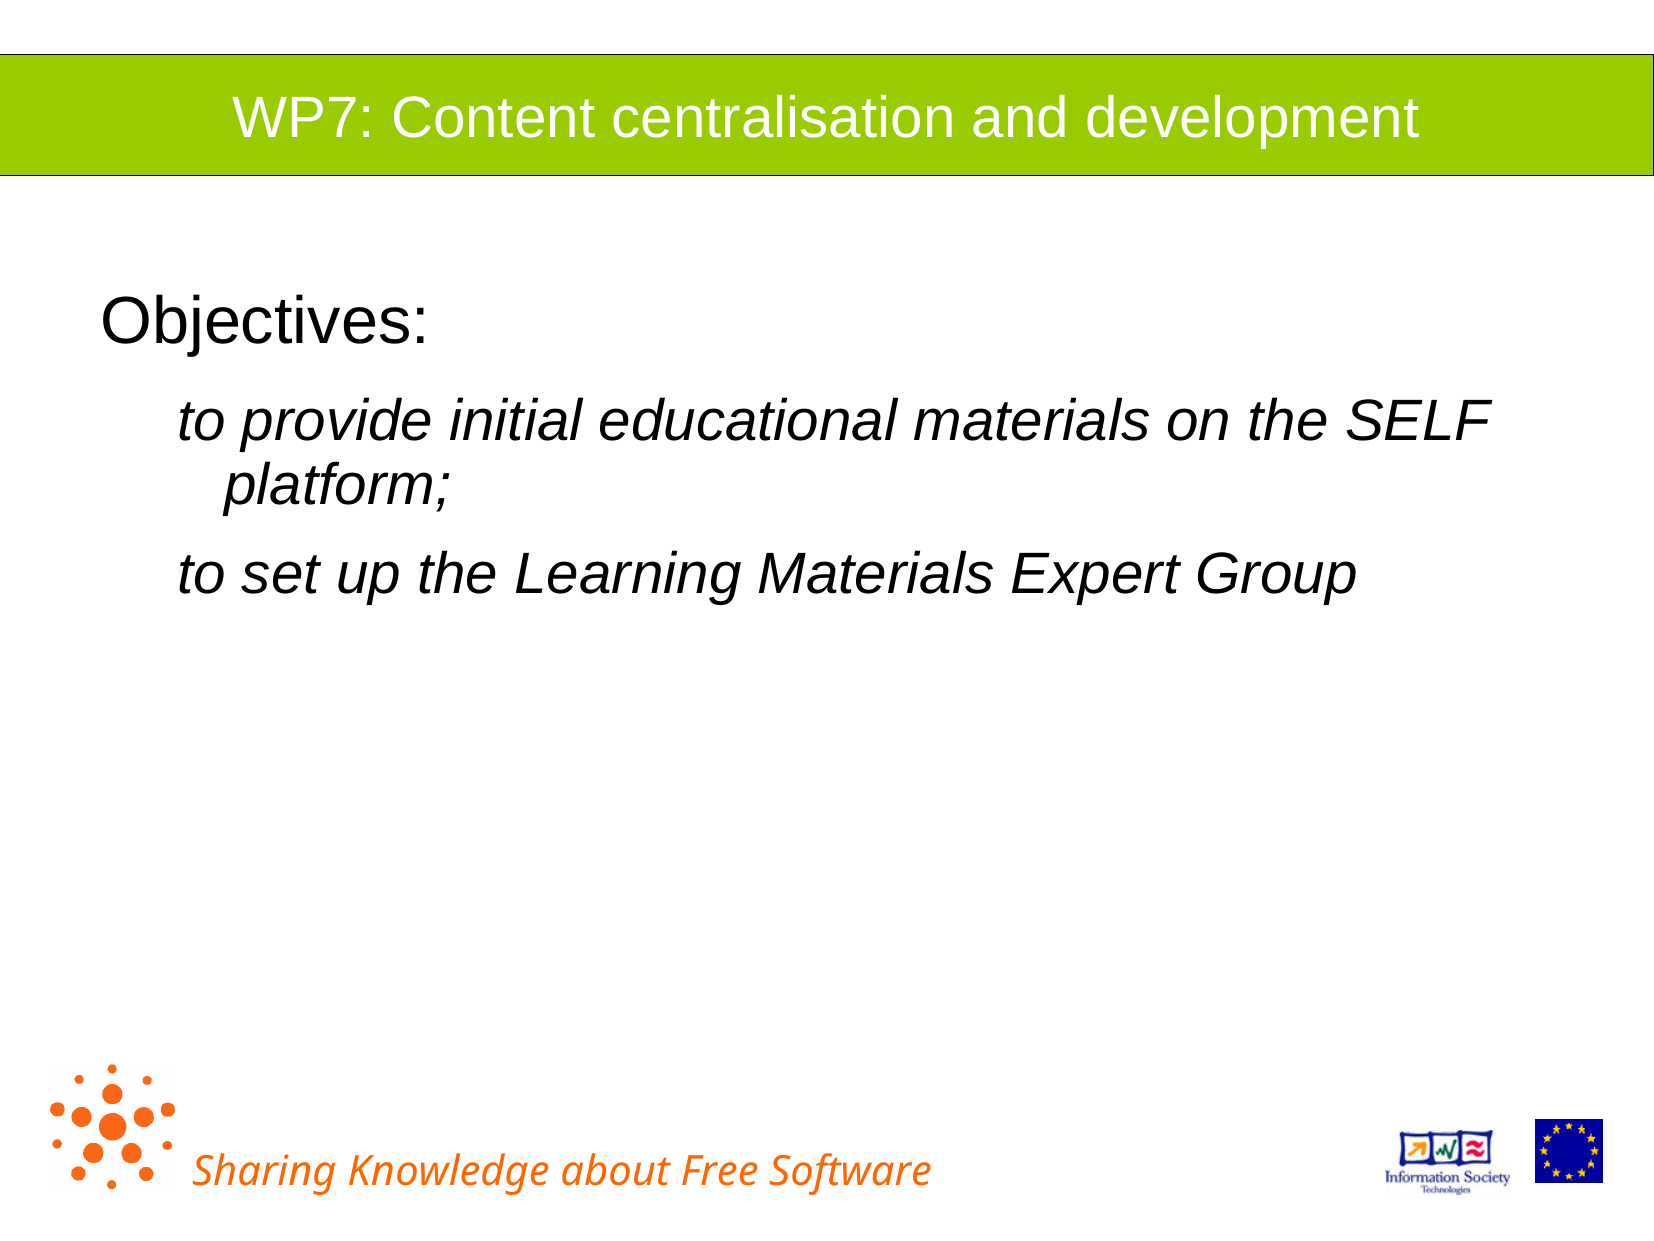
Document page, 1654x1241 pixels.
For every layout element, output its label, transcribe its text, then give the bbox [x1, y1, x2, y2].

picture [50, 1064, 175, 1189]
title WP7: Content centralisation and development [82, 13, 1571, 221]
picture [1385, 1130, 1510, 1195]
list Objectives: to provide initial educational materials on the SELF platform; to set up the Learning Materials Expert Group [82, 282, 1571, 1065]
picture [1535, 1119, 1603, 1183]
